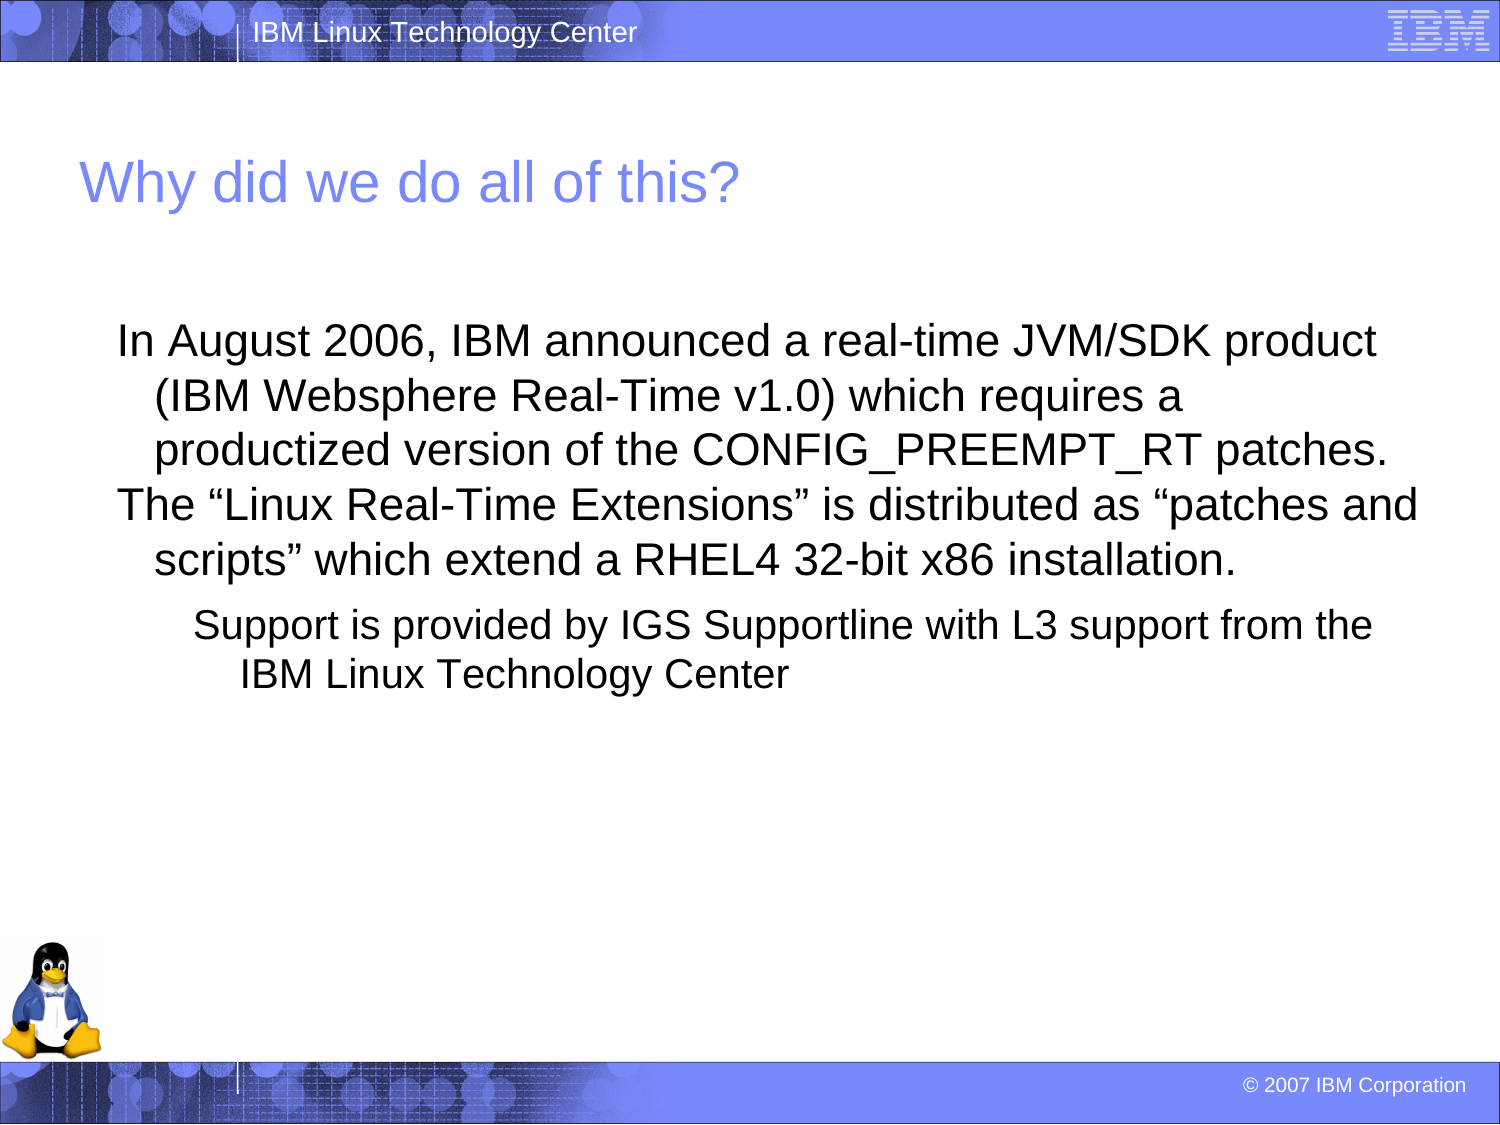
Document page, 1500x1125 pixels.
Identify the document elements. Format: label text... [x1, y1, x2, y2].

picture [0, 940, 103, 1061]
title Why did we do all of this? [79, 142, 1379, 225]
picture [1, 1063, 1499, 1123]
picture [1, 1, 1499, 61]
list In August 2006, IBM announced a real-time JVM/SDK product (IBM Websphere Real-Time v1.0) which requires a productized version of the CONFIG_PREEMPT_RT patches. The “Linux Real-Time Extensions” is distributed as “patches and scripts” which extend a RHEL4 32-bit x86 installation. Support is provided by IGS Supportline with L3 support from the IBM Linux Technology Center [116, 311, 1426, 952]
